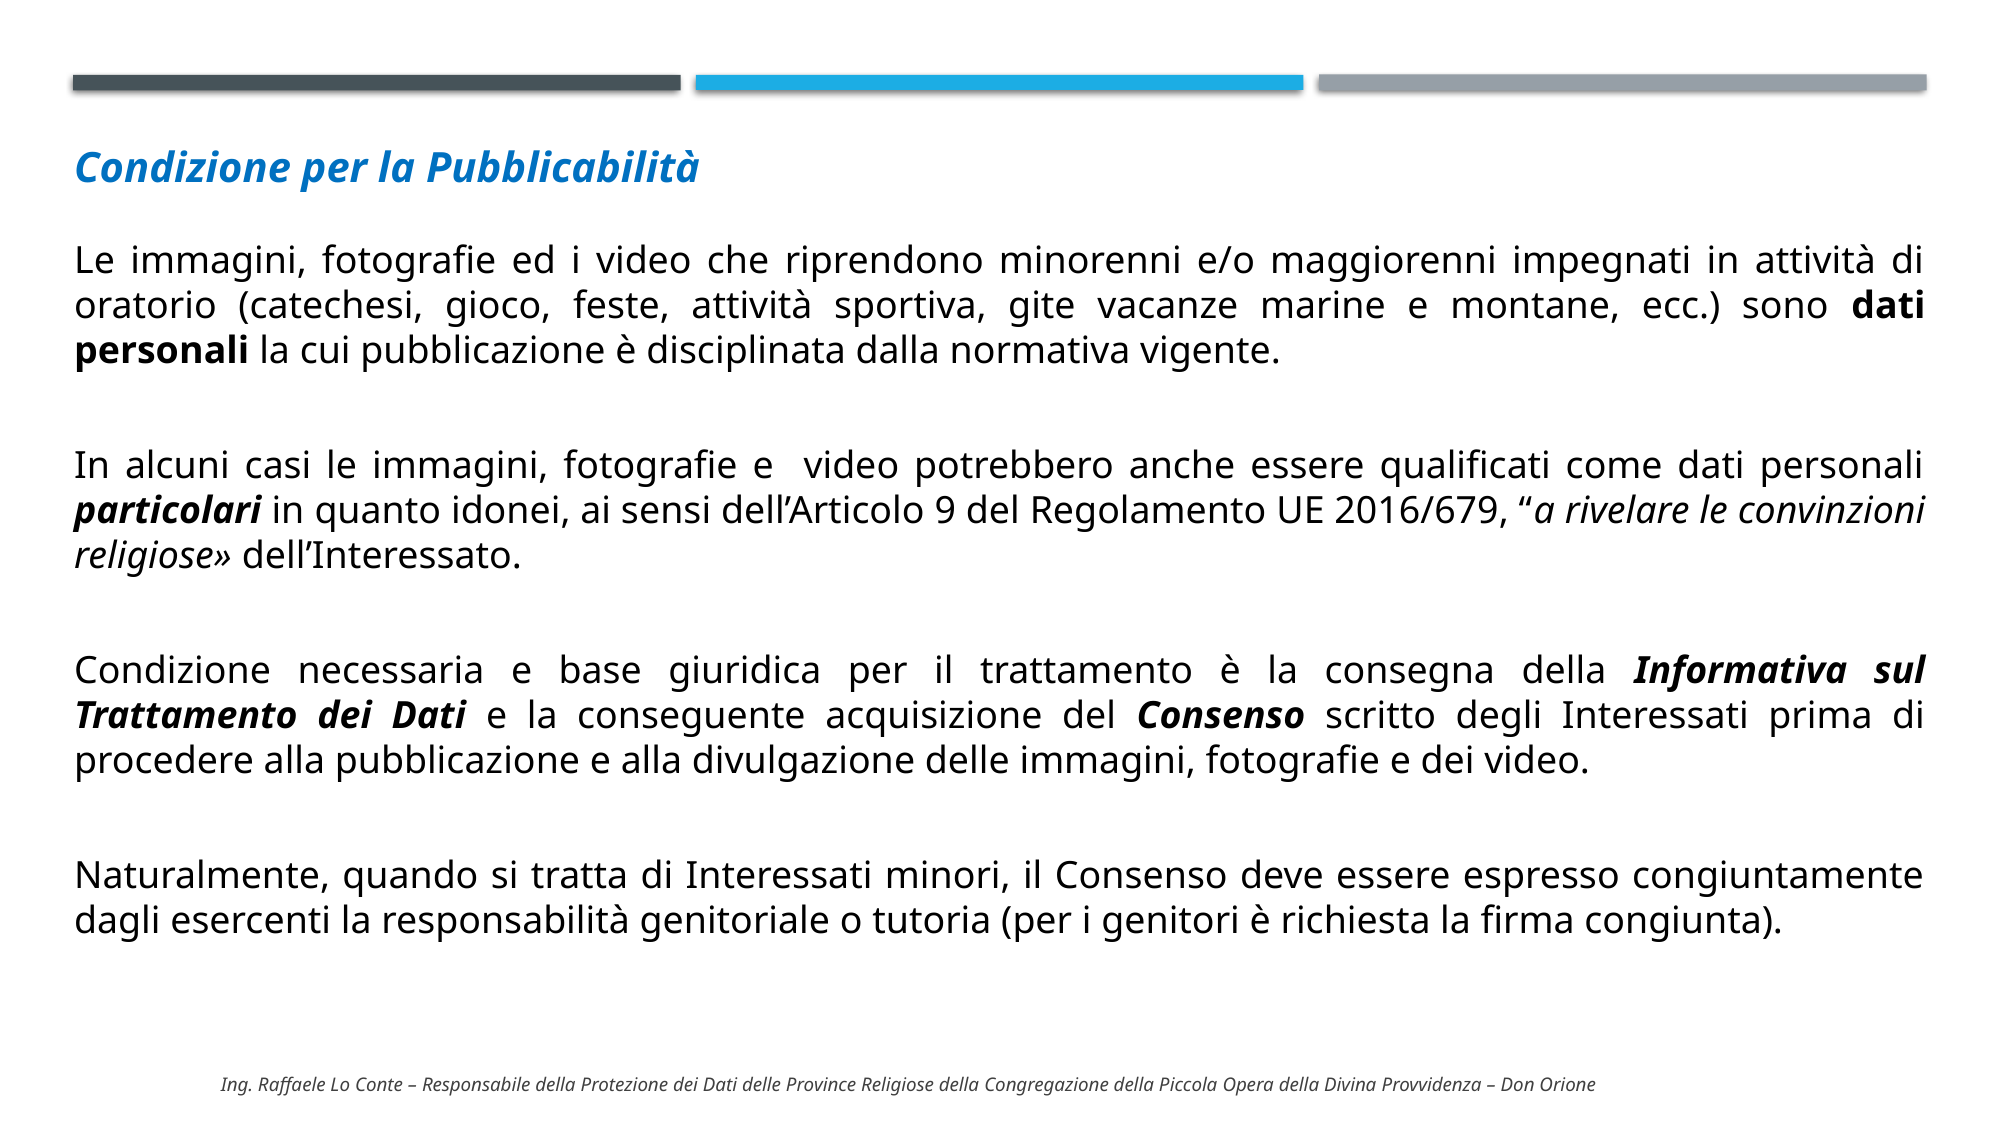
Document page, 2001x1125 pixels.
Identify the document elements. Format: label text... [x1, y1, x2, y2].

text_box Condizione per la Pubblicabilità Le immagini, fotografie ed i video che riprendono minorenni e/o maggiorenni impegnati in attività di oratorio (catechesi, gioco, feste, attività sportiva, gite vacanze marine e montane, ecc.) sono dati personali la cui pubblicazione è disciplinata dalla normativa vigente. In alcuni casi le immagini, fotografie e video potrebbero anche essere qualificati come dati personali particolari in quanto idonei, ai sensi dell’Articolo 9 del Regolamento UE 2016/679, “a rivelare le convinzioni religiose» dell’Interessato. Condizione necessaria e base giuridica per il trattamento è la consegna della Informativa sul Trattamento dei Dati e la conseguente acquisizione del Consenso scritto degli Interessati prima di procedere alla pubblicazione e alla divulgazione delle immagini, fotografie e dei video. Naturalmente, quando si tratta di Interessati minori, il Consenso deve essere espresso congiuntamente dagli esercenti la responsabilità genitoriale o tutoria (per i genitori è richiesta la firma congiunta). [59, 133, 1941, 949]
slide_number Ing. Raffaele Lo Conte – Responsabile della Protezione dei Dati delle Province Religiose della Congregazione della Piccola Opera della Divina Provvidenza – Don Orione [100, 1053, 1715, 1114]
